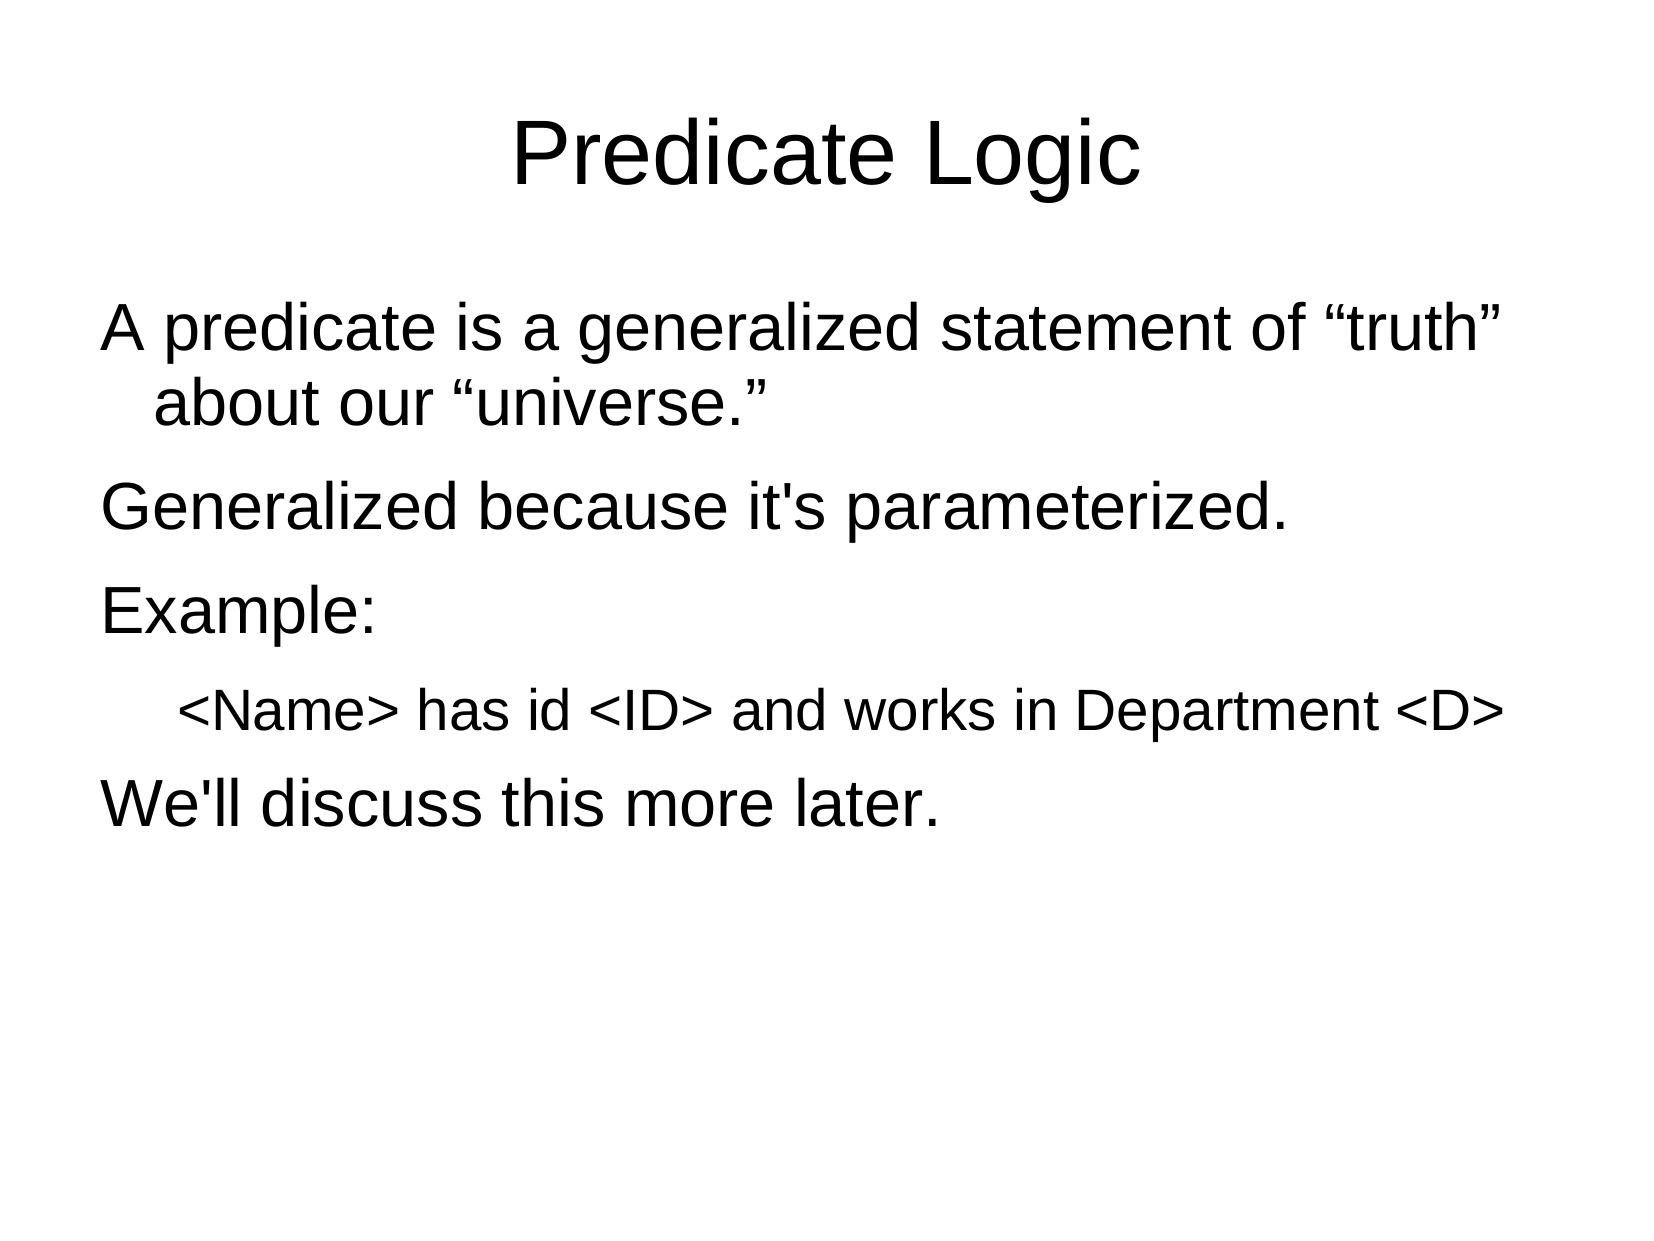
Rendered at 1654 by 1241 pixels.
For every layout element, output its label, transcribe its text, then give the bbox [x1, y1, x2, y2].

title Predicate Logic [82, 56, 1571, 250]
list A predicate is a generalized statement of “truth” about our “universe.” Generalized because it's parameterized. Example: <Name> has id <ID> and works in Department <D> We'll discuss this more later. [82, 290, 1571, 1094]
